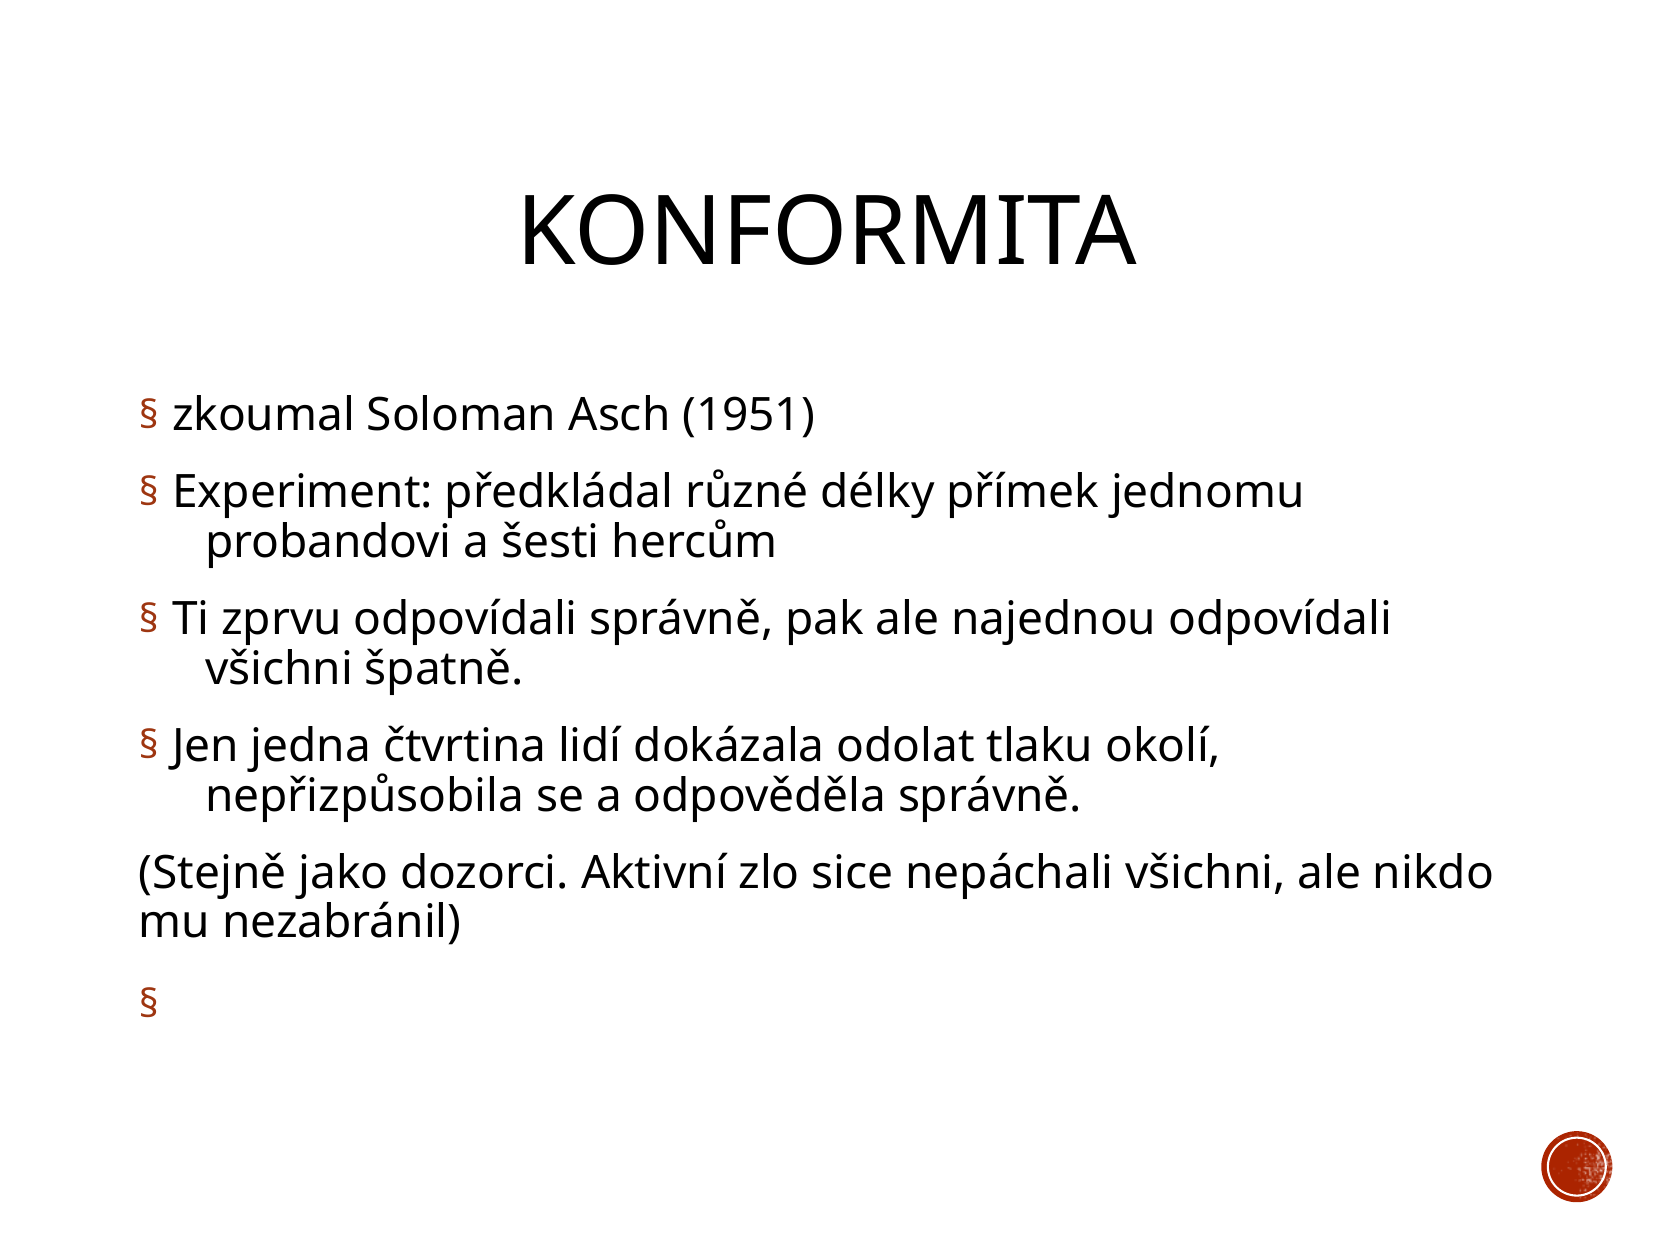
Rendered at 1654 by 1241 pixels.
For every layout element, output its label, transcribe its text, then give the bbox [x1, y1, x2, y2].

list zkoumal Soloman Asch (1951) Experiment: předkládal různé délky přímek jednomu probandovi a šesti hercům Ti zprvu odpovídali správně, pak ale najednou odpovídali všichni špatně. Jen jedna čtvrtina lidí dokázala odolat tlaku okolí, nepřizpůsobila se a odpověděla správně. (Stejně jako dozorci. Aktivní zlo sice nepáchali všichni, ale nikdo mu nezabránil) [124, 383, 1530, 1117]
title Konformita [124, 87, 1530, 379]
